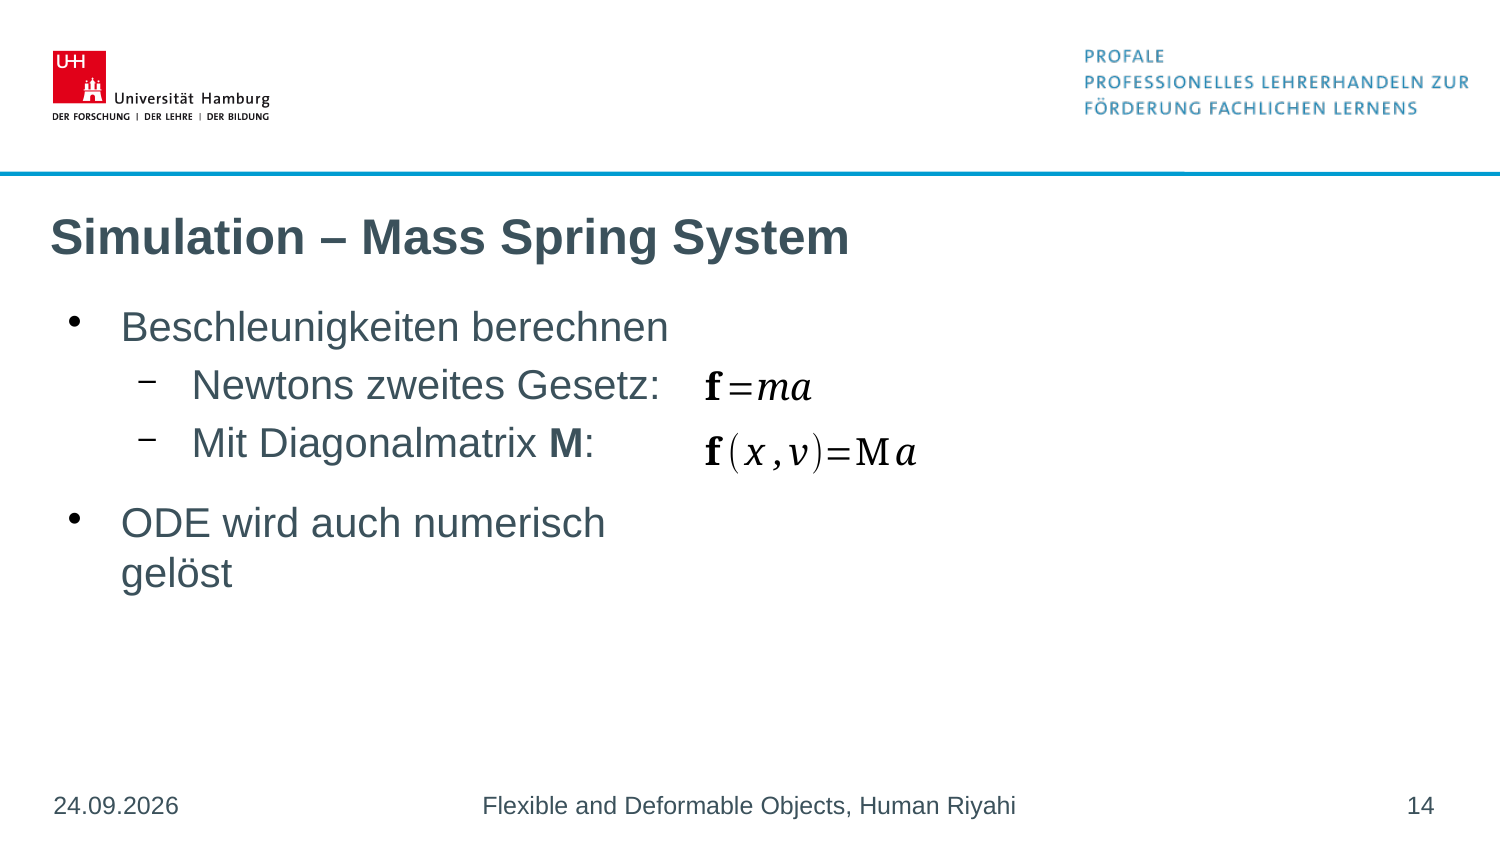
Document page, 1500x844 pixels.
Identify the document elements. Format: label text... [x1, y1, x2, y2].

title Simulation – Mass Spring System [35, 197, 1436, 280]
chart [703, 425, 919, 477]
list Beschleunigkeiten berechnen Newtons zweites Gesetz: Mit Diagonalmatrix M: ODE wird auch numerisch gelöst [35, 291, 720, 765]
picture [1085, 48, 1469, 115]
chart [703, 360, 814, 412]
text_box Flexible and Deformable Objects, Human Riyahi [454, 782, 1046, 827]
picture [0, 0, 322, 147]
text_box <number> [1084, 782, 1435, 827]
text_box 08.07.2026 [53, 782, 404, 827]
